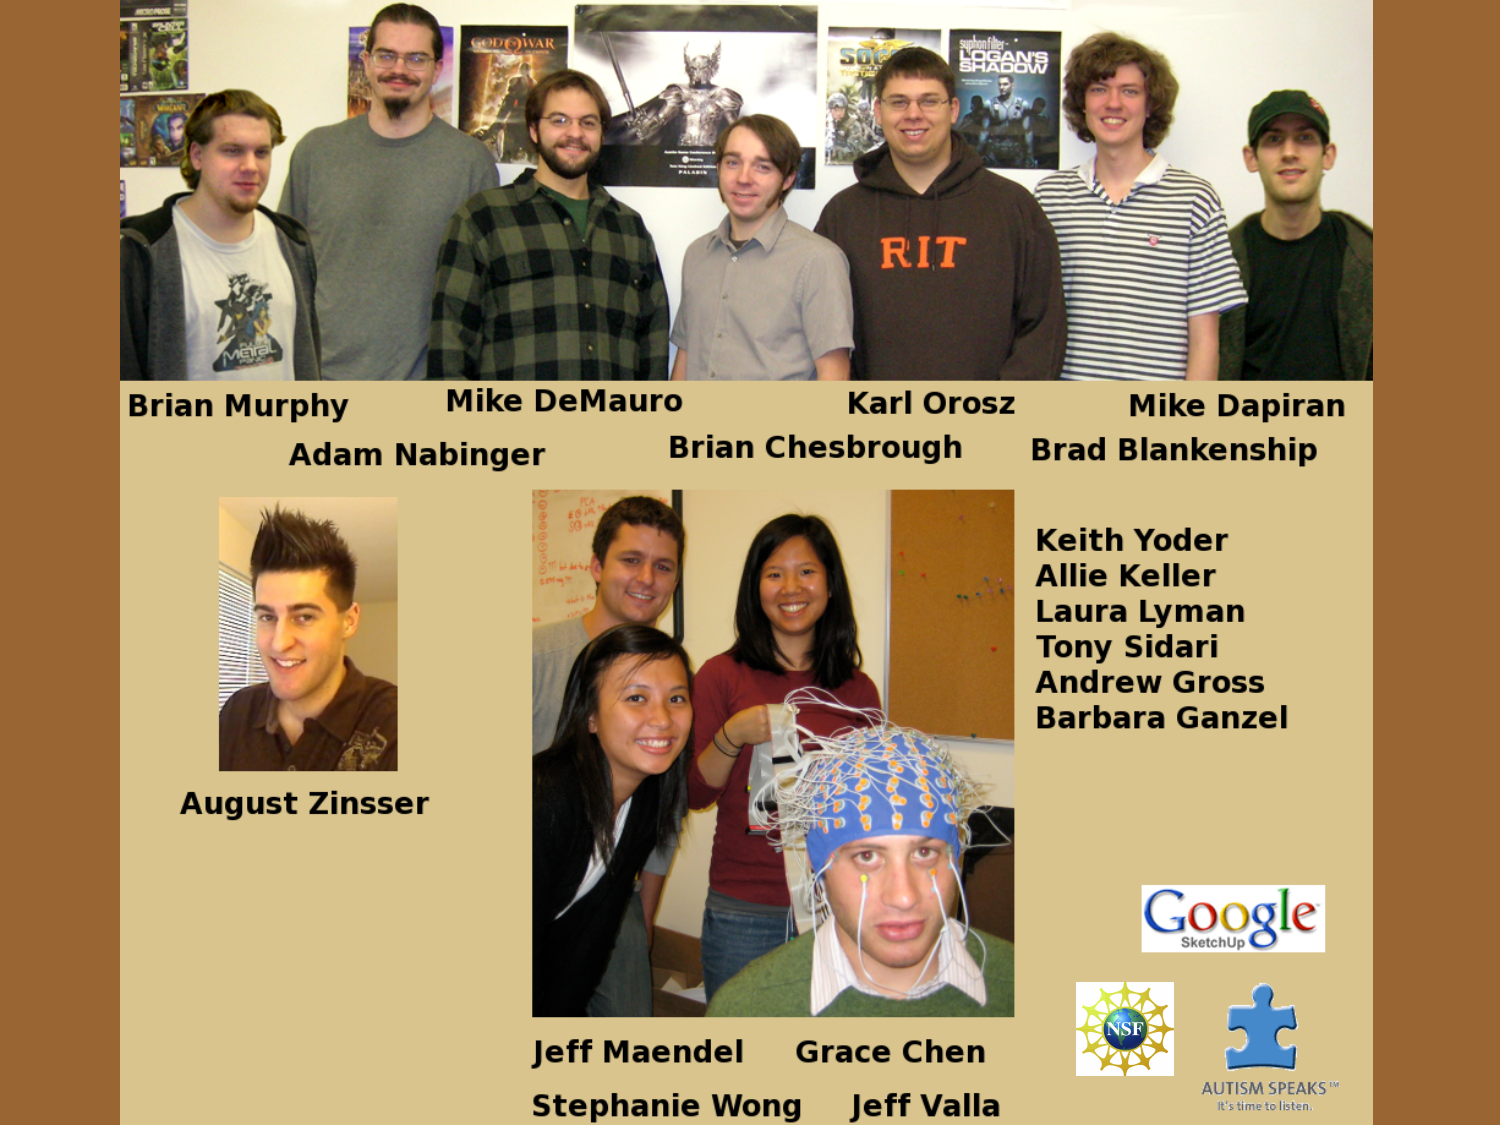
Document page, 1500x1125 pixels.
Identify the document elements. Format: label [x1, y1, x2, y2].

picture [120, 0, 1373, 1125]
